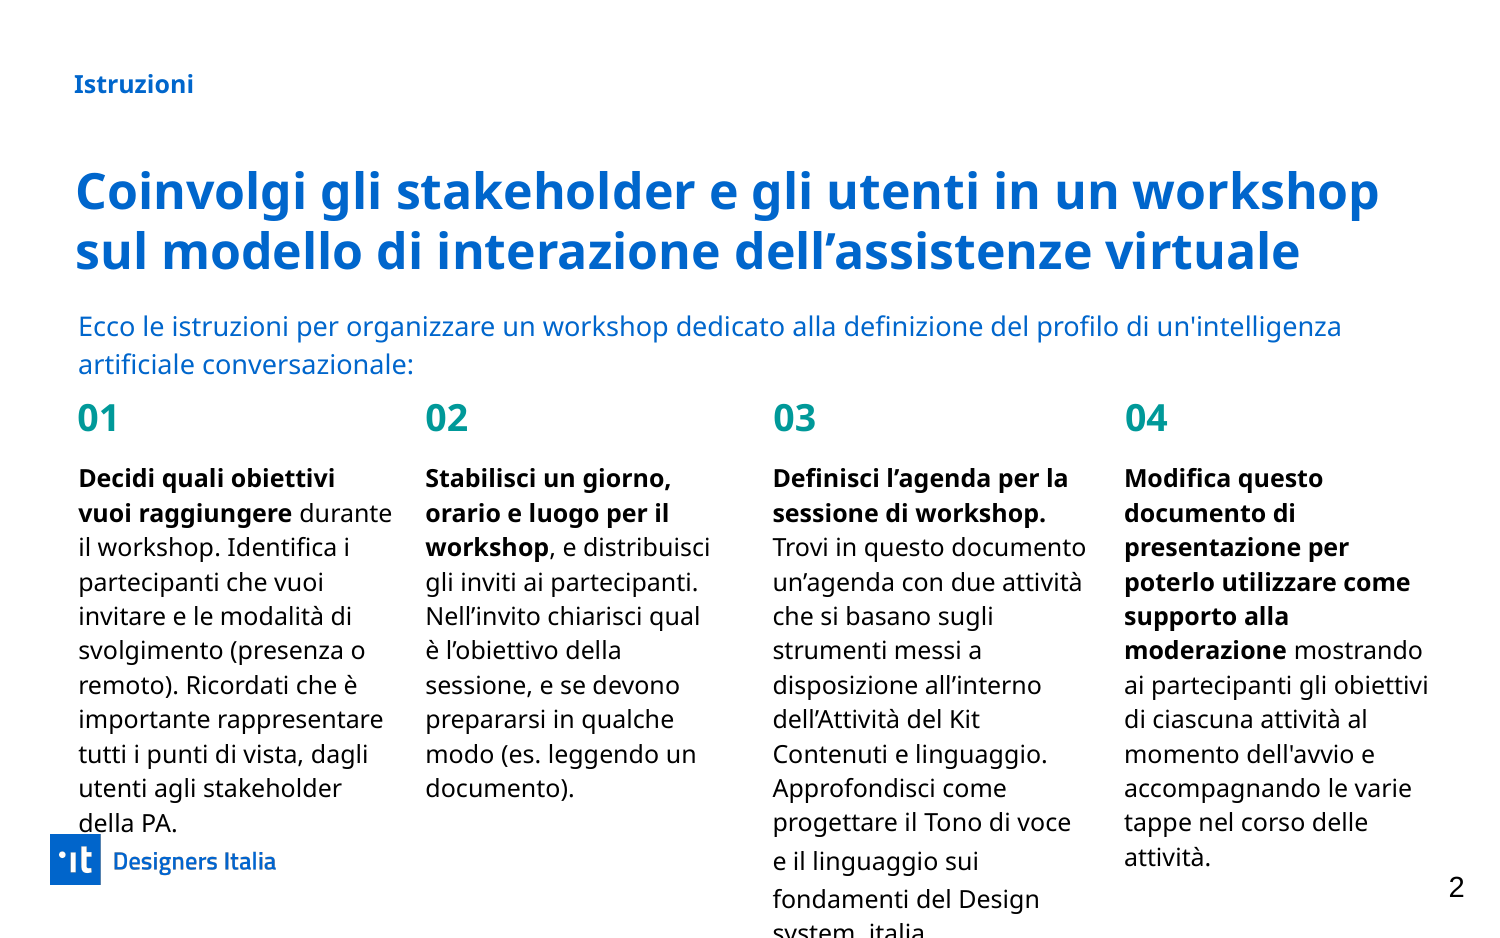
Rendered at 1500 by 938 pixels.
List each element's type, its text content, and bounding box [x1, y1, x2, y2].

picture [50, 834, 289, 885]
text_box Decidi quali obiettivi vuoi raggiungere durante il workshop. Identifica i partecipanti che vuoi invitare e le modalità di svolgimento (presenza o remoto). Ricordati che è importante rappresentare tutti i punti di vista, dagli utenti agli stakeholder della PA. [63, 443, 409, 793]
text_box Definisci l’agenda per la sessione di workshop. Trovi in questo documento un’agenda con due attività che si basano sugli strumenti messi a disposizione all’interno dell’Attività del Kit Contenuti e linguaggio. Approfondisci come progettare il Tono di voce e il linguaggio sui fondamenti del Design system .italia. [757, 443, 1103, 839]
text_box 02 [410, 401, 494, 442]
text_box Modifica questo documento di presentazione per poterlo utilizzare come supporto alla moderazione mostrando ai partecipanti gli obiettivi di ciascuna attività al momento dell'avvio e accompagnando le varie tappe nel corso delle attività. [1109, 443, 1455, 650]
text_box 01 [62, 390, 146, 442]
text_box 03 [758, 401, 842, 442]
text_box Istruzioni [59, 58, 696, 110]
slide_number <numero> [1389, 850, 1480, 922]
text_box Ecco le istruzioni per organizzare un workshop dedicato alla definizione del profilo di un'intelligenza artificiale conversazionale: [63, 289, 1438, 401]
text_box Coinvolgi gli stakeholder e gli utenti in un workshop sul modello di interazione dell’assistenze virtuale [60, 144, 1464, 290]
text_box Stabilisci un giorno, orario e luogo per il workshop, e distribuisci gli inviti ai partecipanti. Nell’invito chiarisci qual è l’obiettivo della sessione, e se devono prepararsi in qualche modo (es. leggendo un documento). [410, 443, 733, 815]
text_box 04 [1110, 401, 1194, 442]
